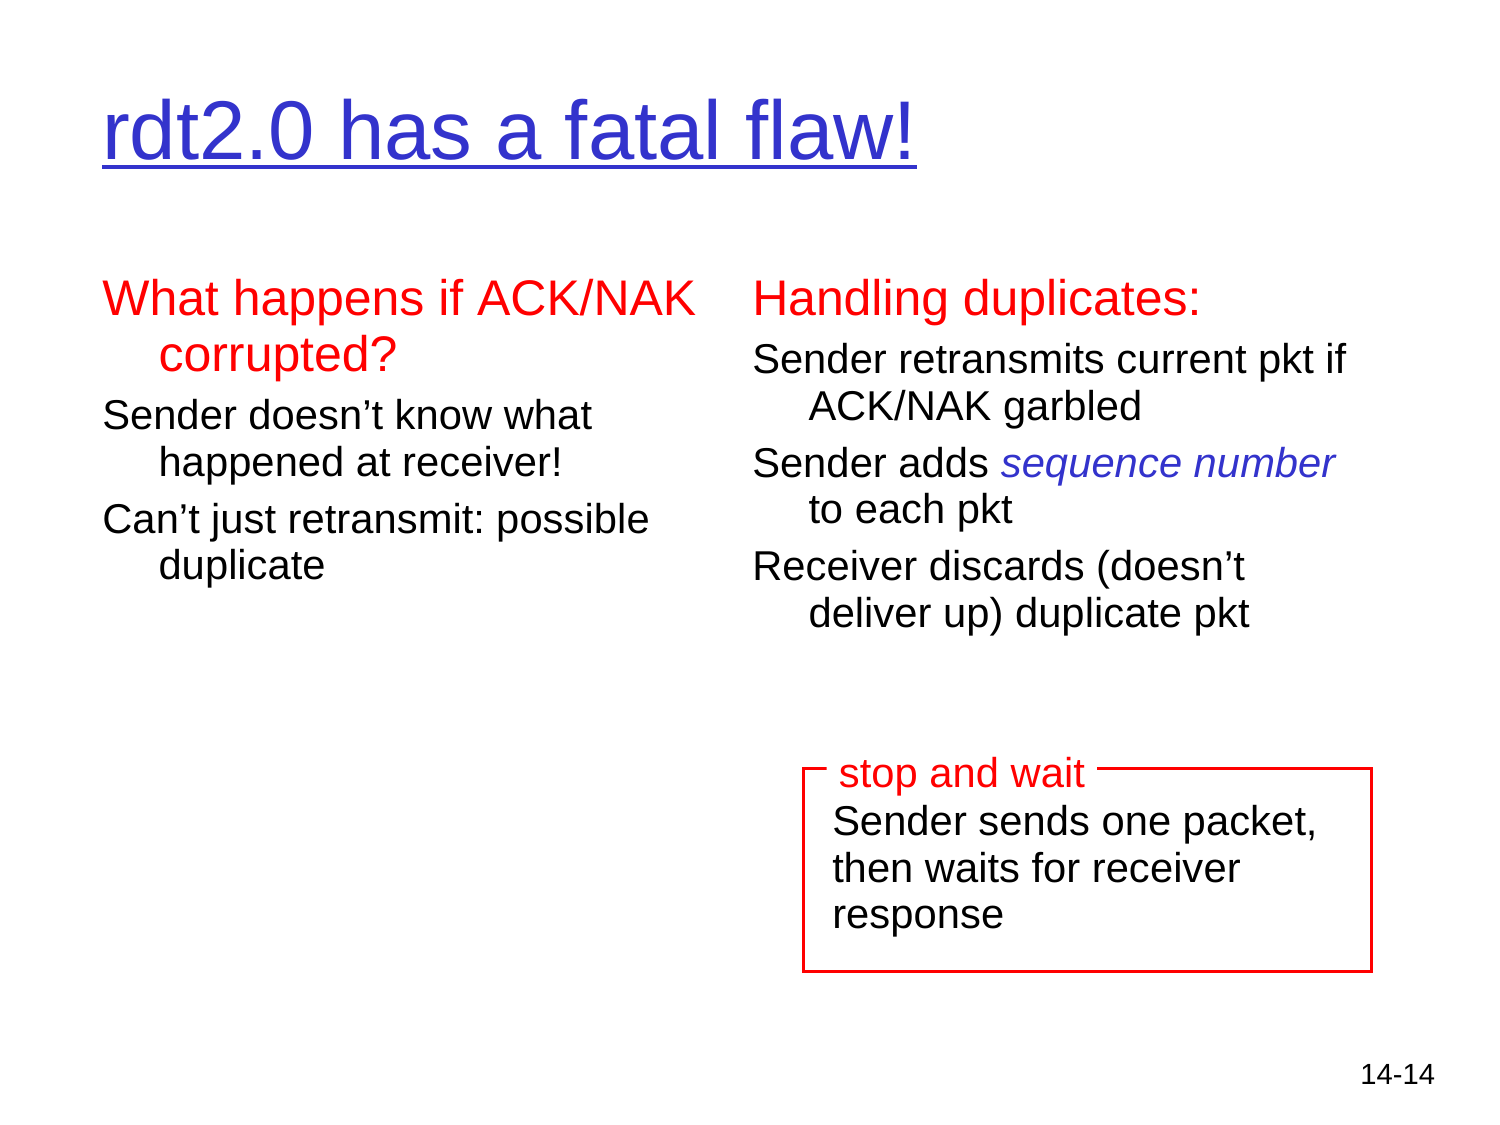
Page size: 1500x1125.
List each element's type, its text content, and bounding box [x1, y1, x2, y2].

text_box Sender sends one packet, then waits for receiver response [817, 790, 1345, 946]
title rdt2.0 has a fatal flaw! [87, 37, 1363, 225]
list Handling duplicates: Sender retransmits current pkt if ACK/NAK garbled Sender adds sequence number to each pkt Receiver discards (doesn’t deliver up) duplicate pkt [737, 262, 1363, 683]
list What happens if ACK/NAK corrupted? Sender doesn’t know what happened at receiver! Can’t just retransmit: possible duplicate [87, 262, 713, 1026]
text_box stop and wait [824, 741, 1100, 804]
